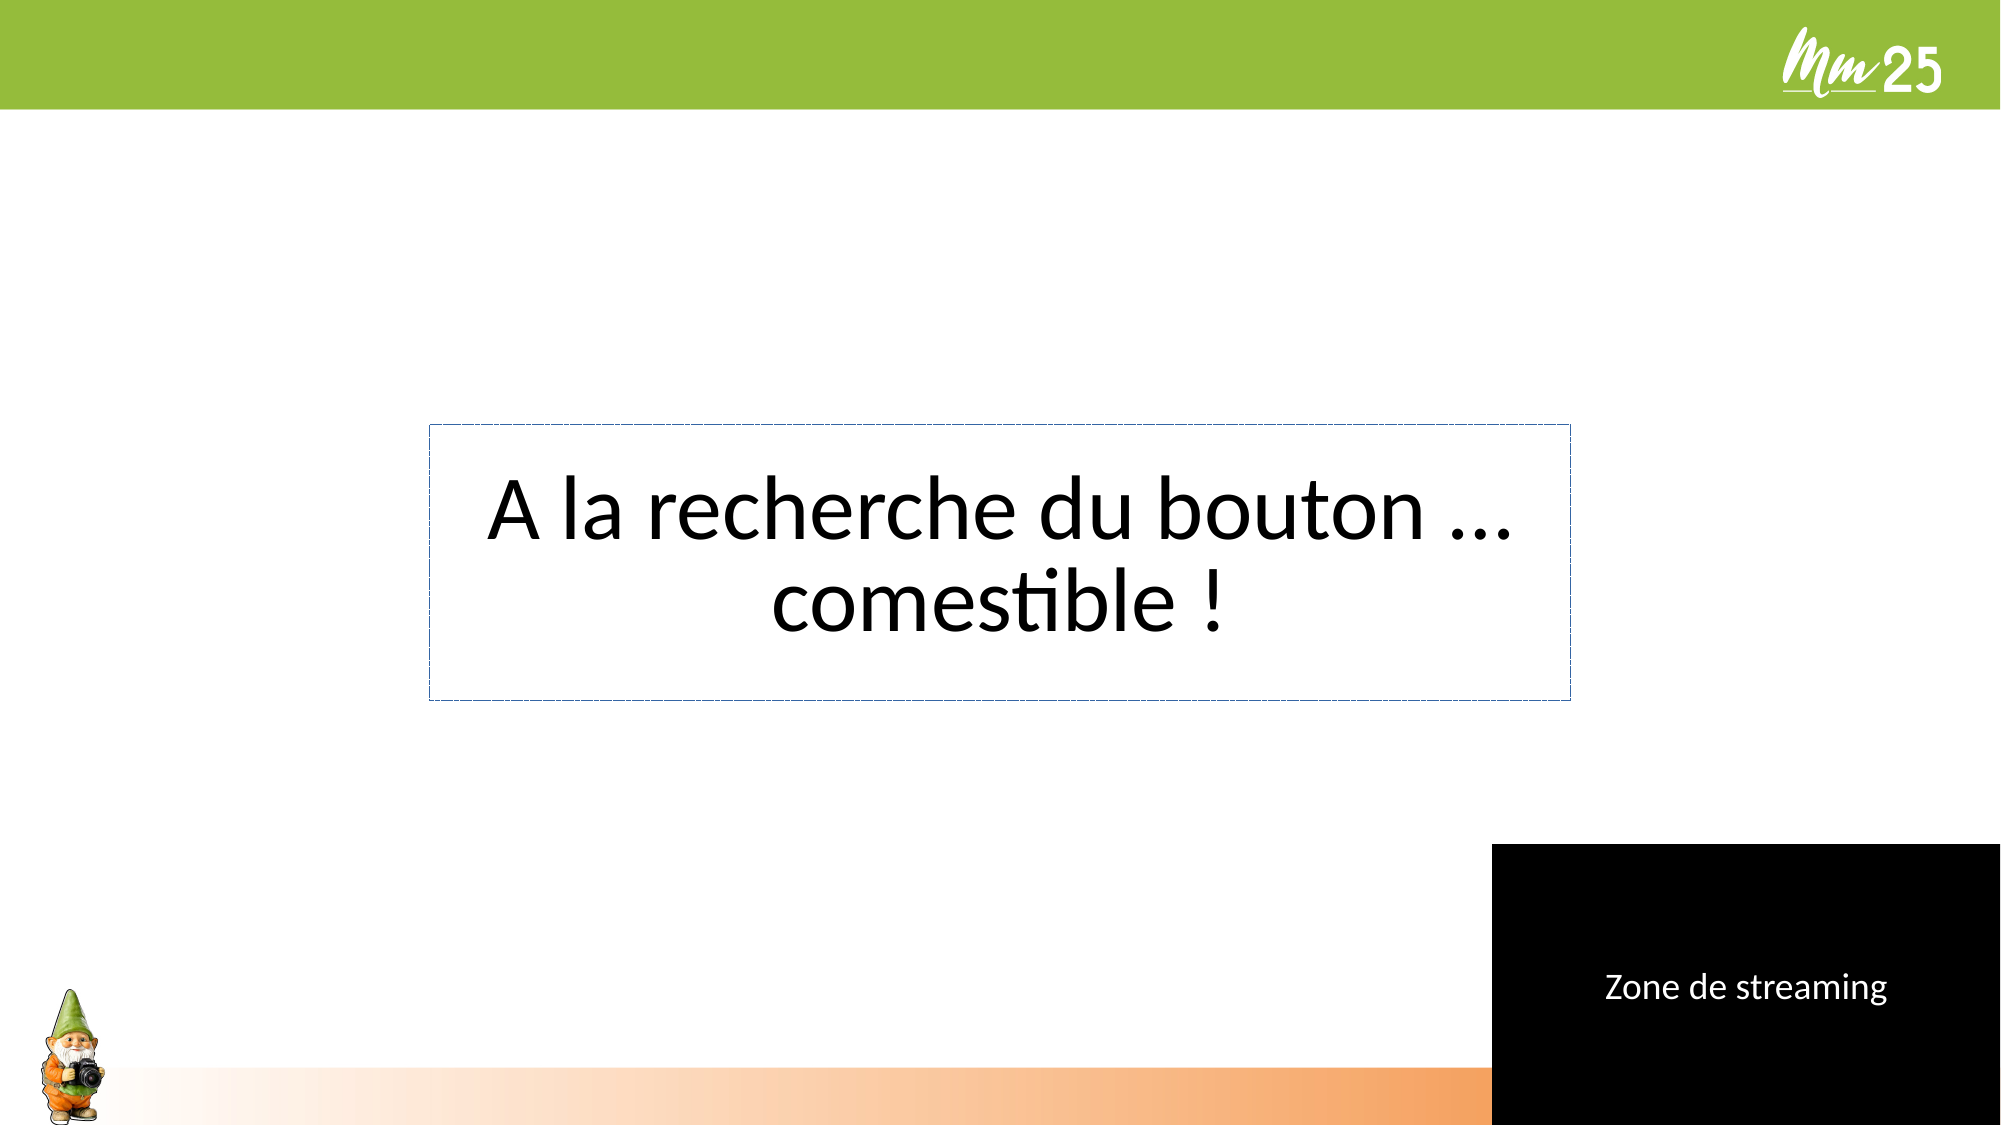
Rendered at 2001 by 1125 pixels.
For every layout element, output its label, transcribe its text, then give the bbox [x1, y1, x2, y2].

picture [0, 0, 2001, 1125]
title A la recherche du bouton … comestible ! [429, 424, 1571, 701]
